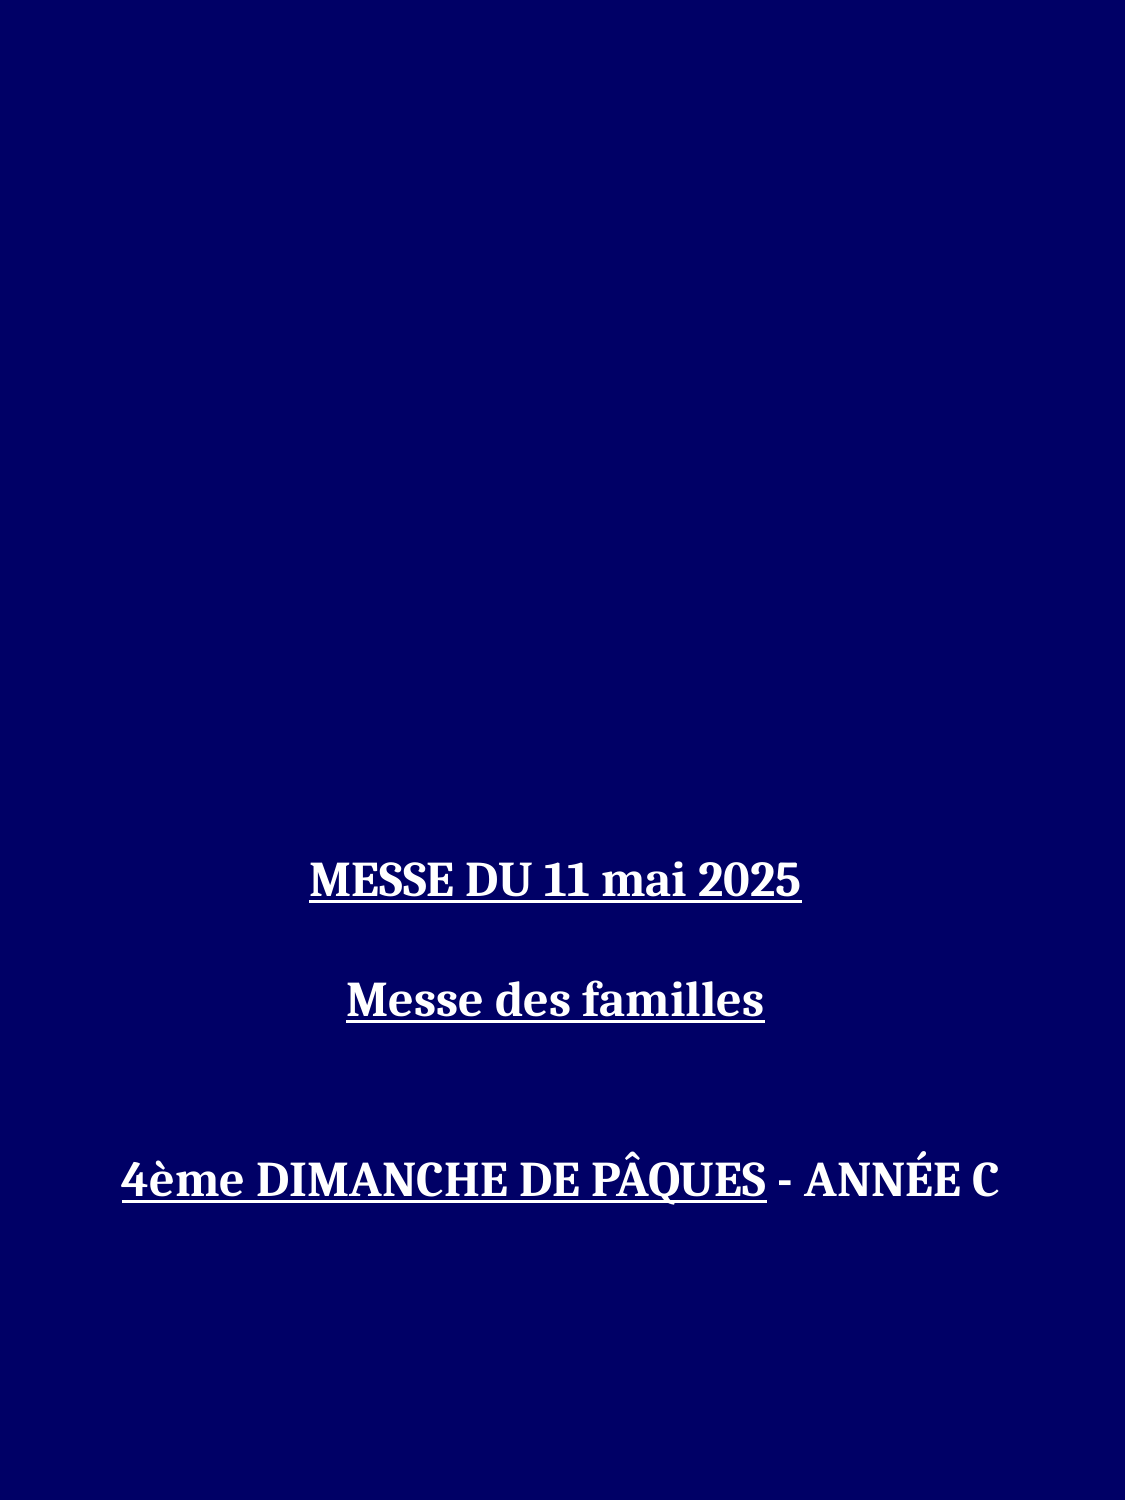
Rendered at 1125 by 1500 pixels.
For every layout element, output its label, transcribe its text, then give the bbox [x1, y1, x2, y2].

text_box MESSE DU 11 mai 2025 Messe des familles 4ème DIMANCHE DE PÂQUES - ANNÉE C [0, 838, 1125, 1154]
